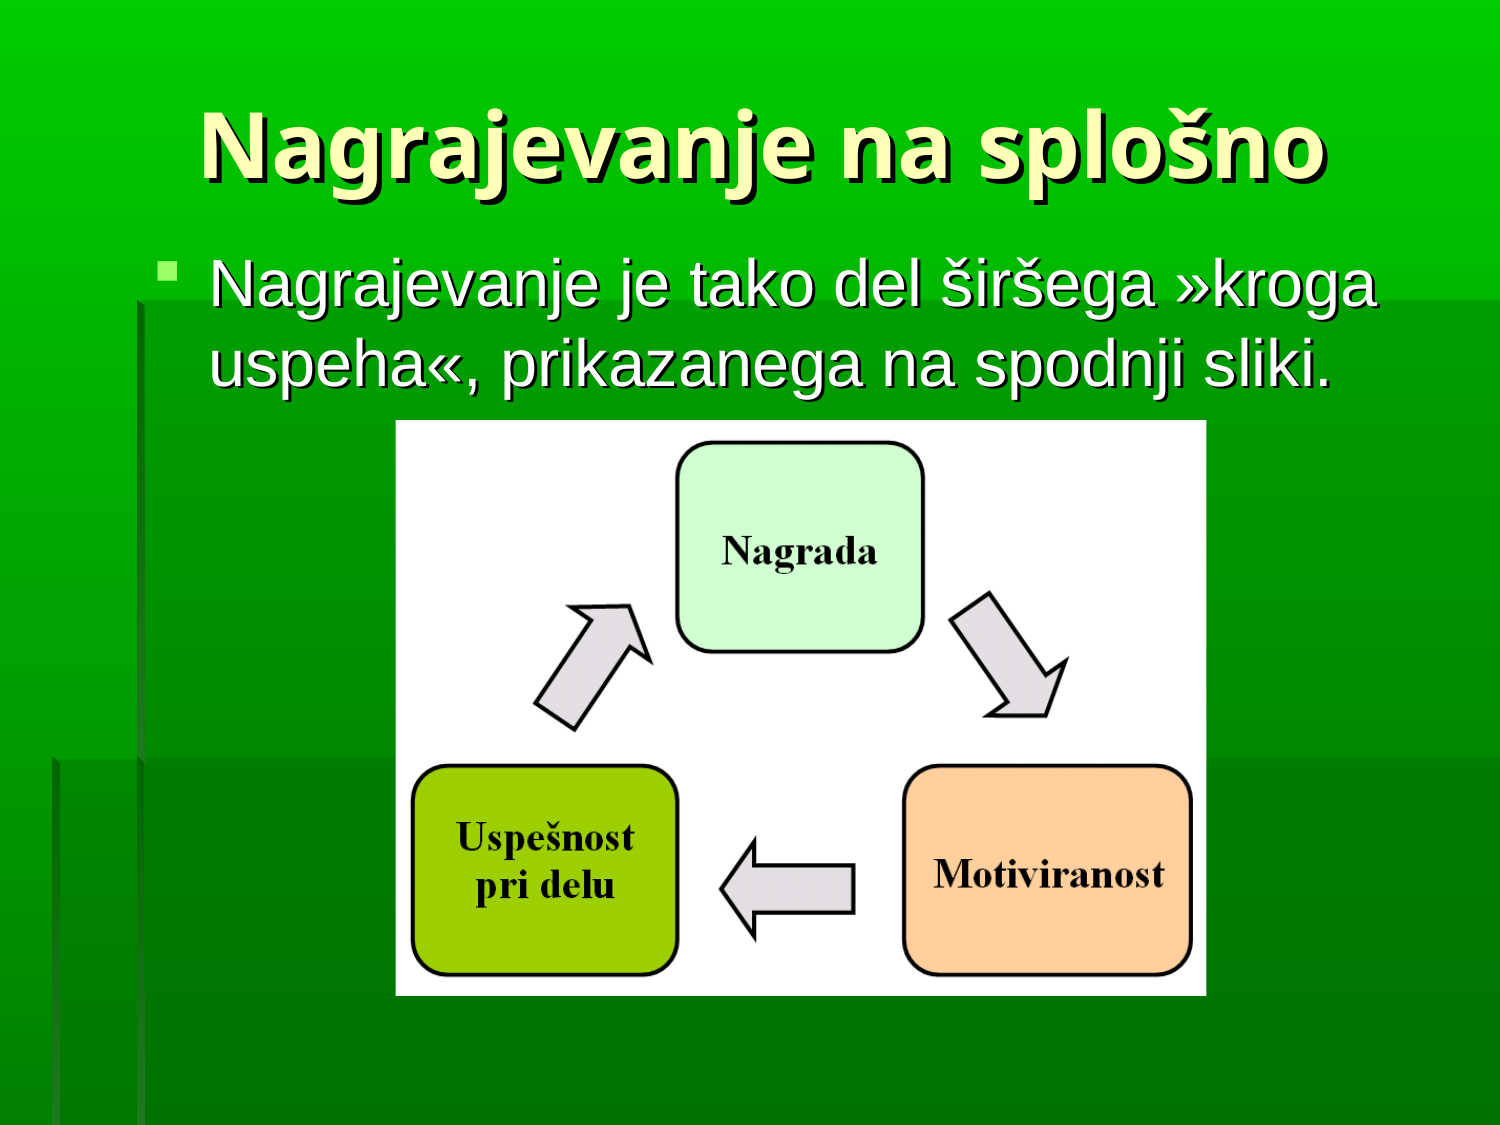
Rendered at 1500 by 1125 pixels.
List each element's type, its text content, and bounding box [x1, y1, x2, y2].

title Nagrajevanje na splošno [75, 40, 1451, 244]
picture [395, 420, 1207, 996]
list Nagrajevanje je tako del širšega »kroga uspeha«, prikazanega na spodnji sliki. [137, 231, 1451, 1001]
